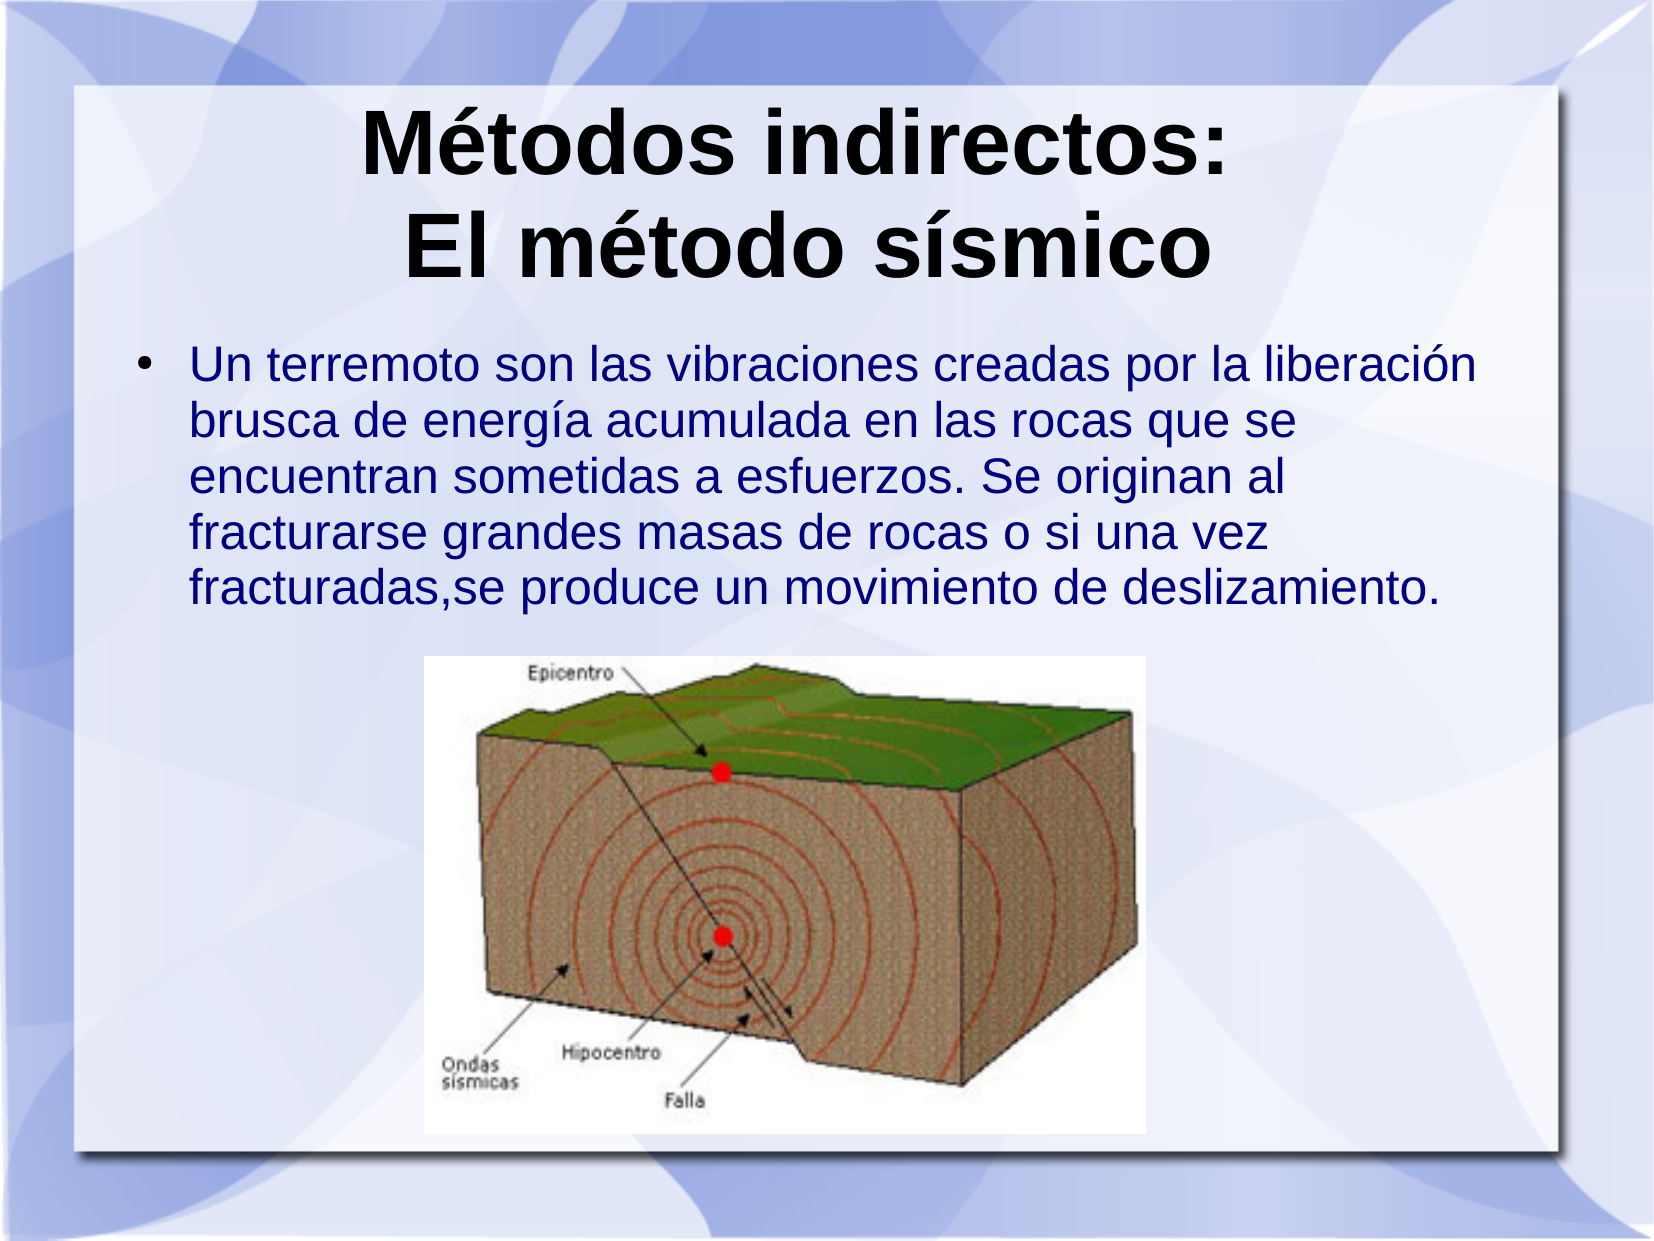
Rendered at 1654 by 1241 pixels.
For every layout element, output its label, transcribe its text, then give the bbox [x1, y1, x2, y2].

list Un terremoto son las vibraciones creadas por la liberación brusca de energía acumulada en las rocas que se encuentran sometidas a esfuerzos. Se originan al fracturarse grandes masas de rocas o si una vez fracturadas,se produce un movimiento de deslizamiento. [118, 336, 1506, 975]
picture [0, 0, 1654, 1241]
title Métodos indirectos: El método sísmico [82, 90, 1536, 298]
